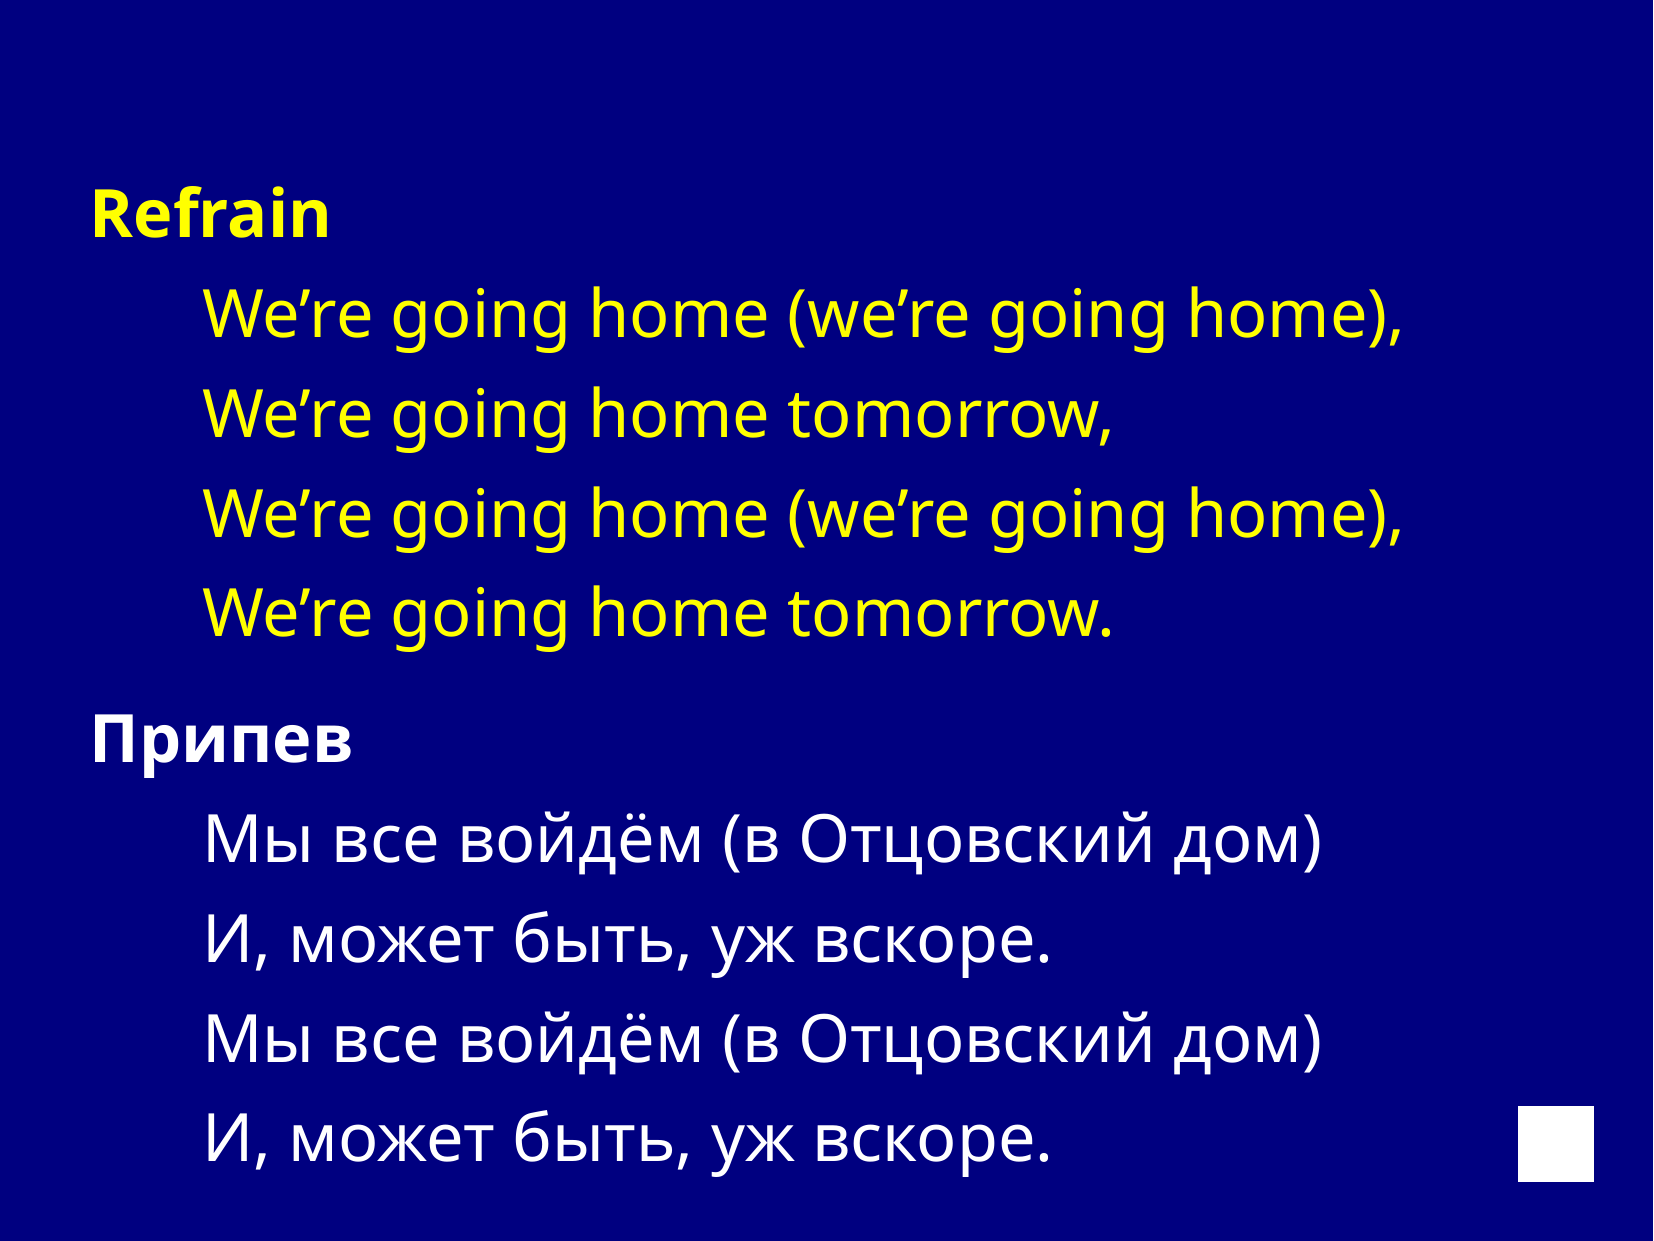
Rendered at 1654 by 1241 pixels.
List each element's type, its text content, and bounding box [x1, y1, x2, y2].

text_box Refrain We’re going home (we’re going home), We’re going home tomorrow, We’re going home (we’re going home), We’re going home tomorrow. [75, 150, 1576, 638]
text_box [1518, 1106, 1594, 1182]
text_box Припев Мы все войдём (в Отцовский дом) И, может быть, уж вскоре. Мы все войдём (в Отцовский дом) И, может быть, уж вскоре. [75, 675, 1576, 1163]
